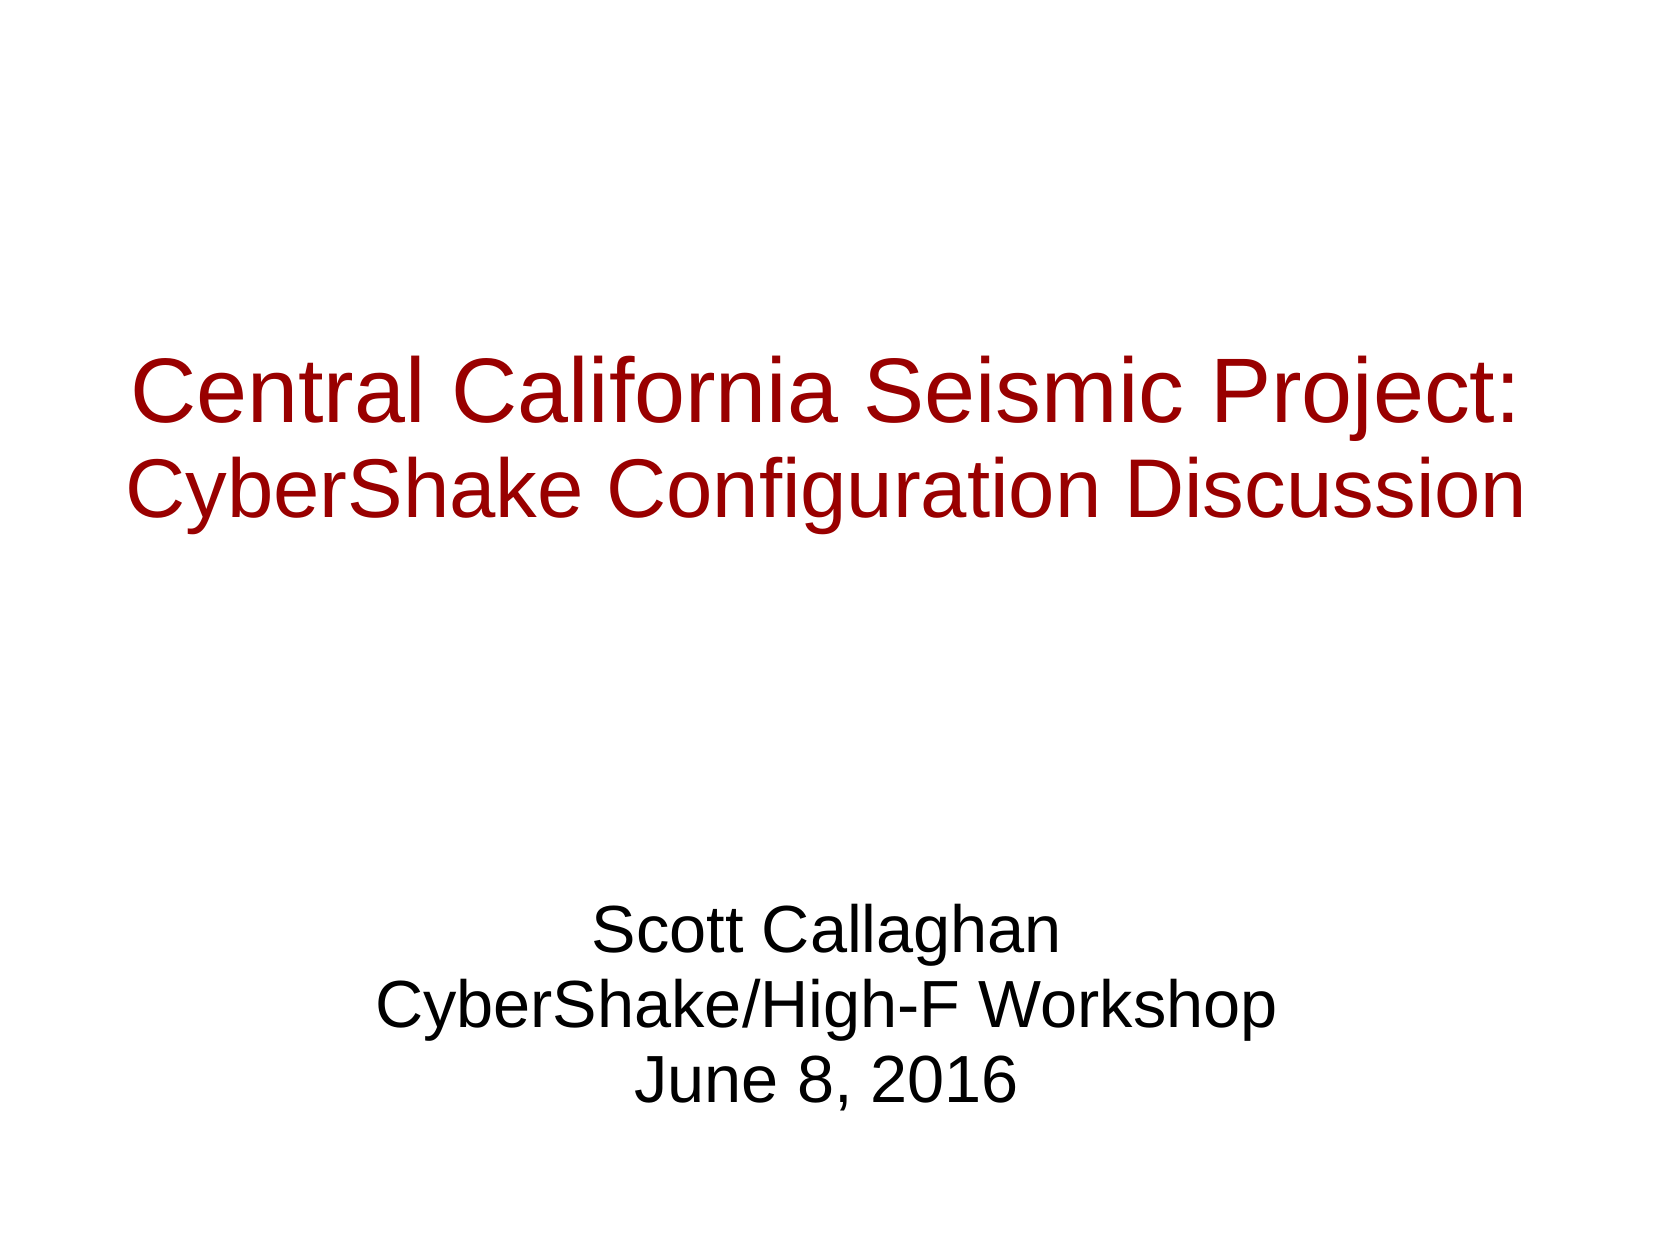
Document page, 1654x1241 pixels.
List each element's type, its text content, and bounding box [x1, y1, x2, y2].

subtitle Scott Callaghan CyberShake/High-F Workshop June 8, 2016 [82, 780, 1571, 1230]
title Central California Seismic Project: CyberShake Configuration Discussion [82, 244, 1571, 630]
